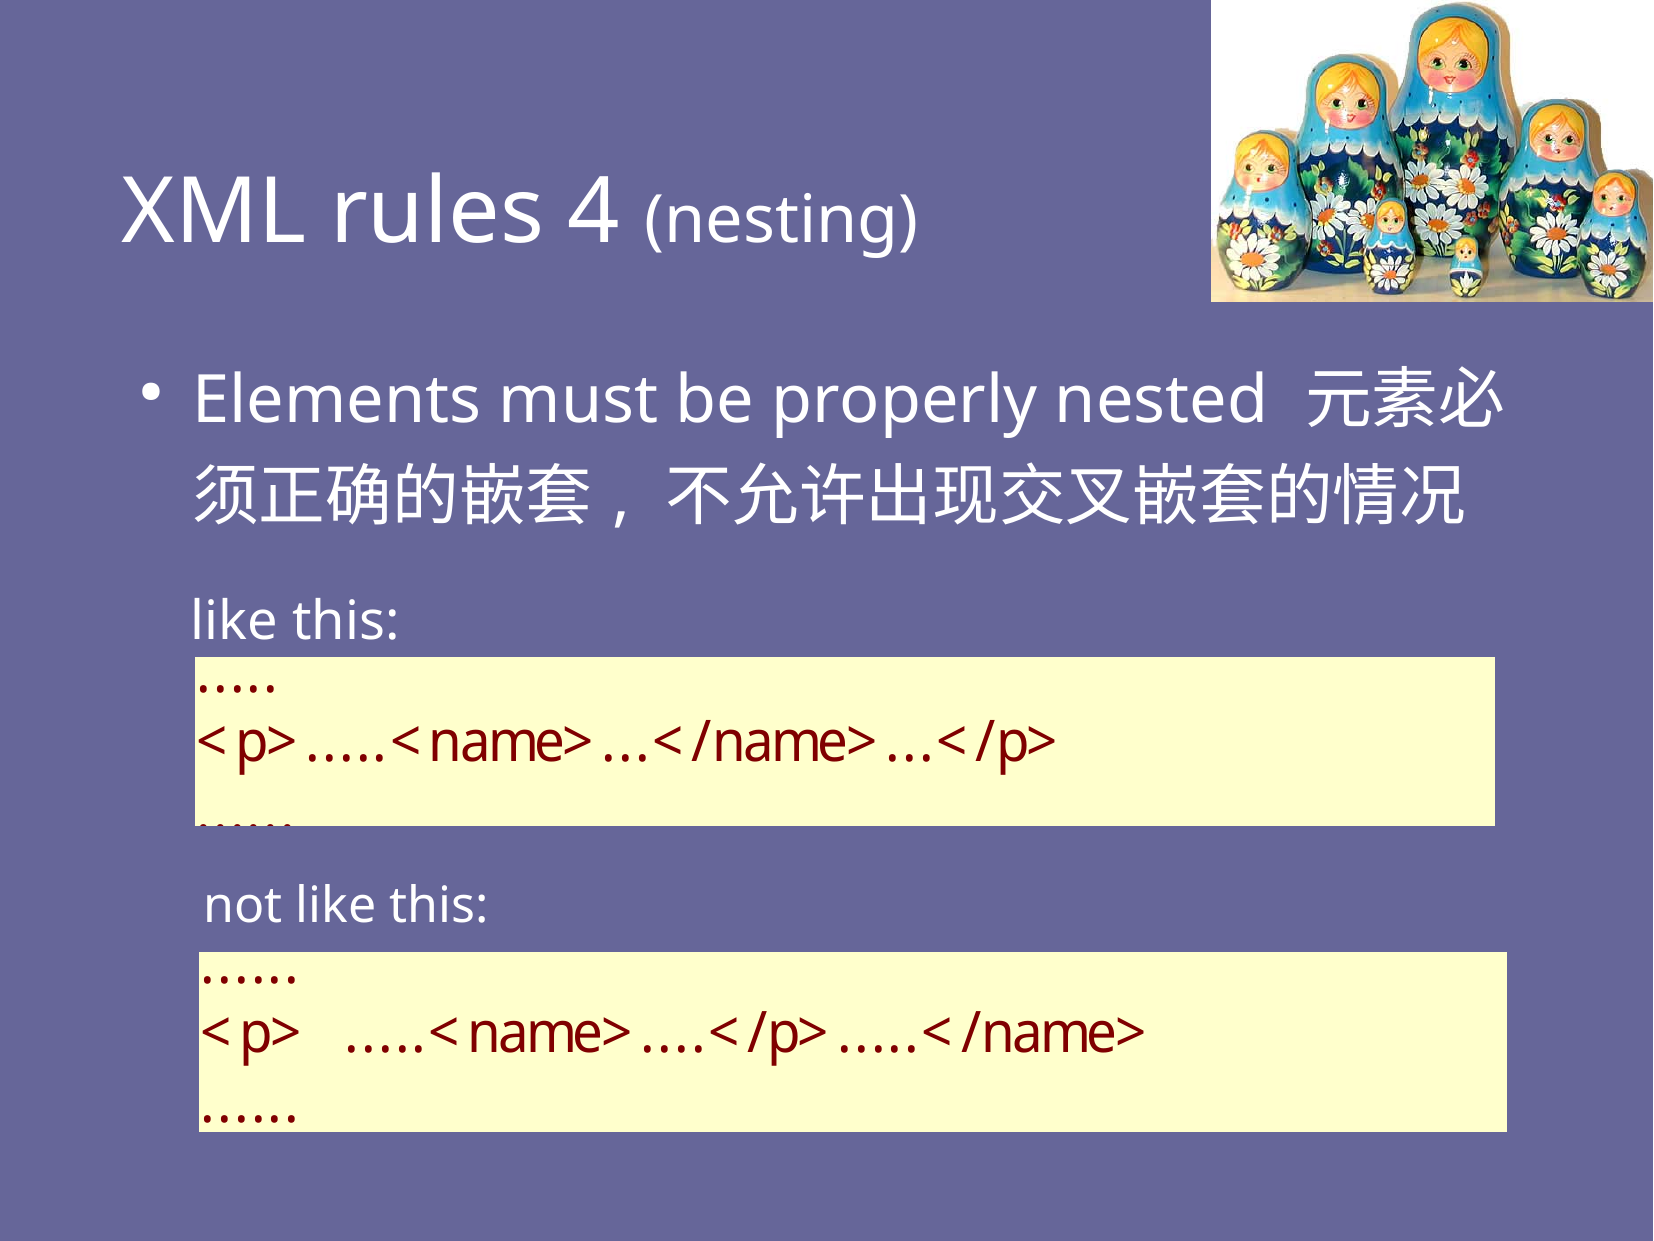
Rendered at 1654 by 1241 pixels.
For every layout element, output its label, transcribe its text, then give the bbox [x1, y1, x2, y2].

list Elements must be properly nested 元素必须正确的嵌套, 不允许出现交叉嵌套的情况 like this: [121, 344, 1534, 1127]
chart [194, 657, 1496, 826]
chart [199, 952, 1508, 1132]
text_box not like this: [203, 868, 468, 937]
title XML rules 4 (nesting) [121, 102, 1534, 311]
picture [1211, 0, 1653, 302]
